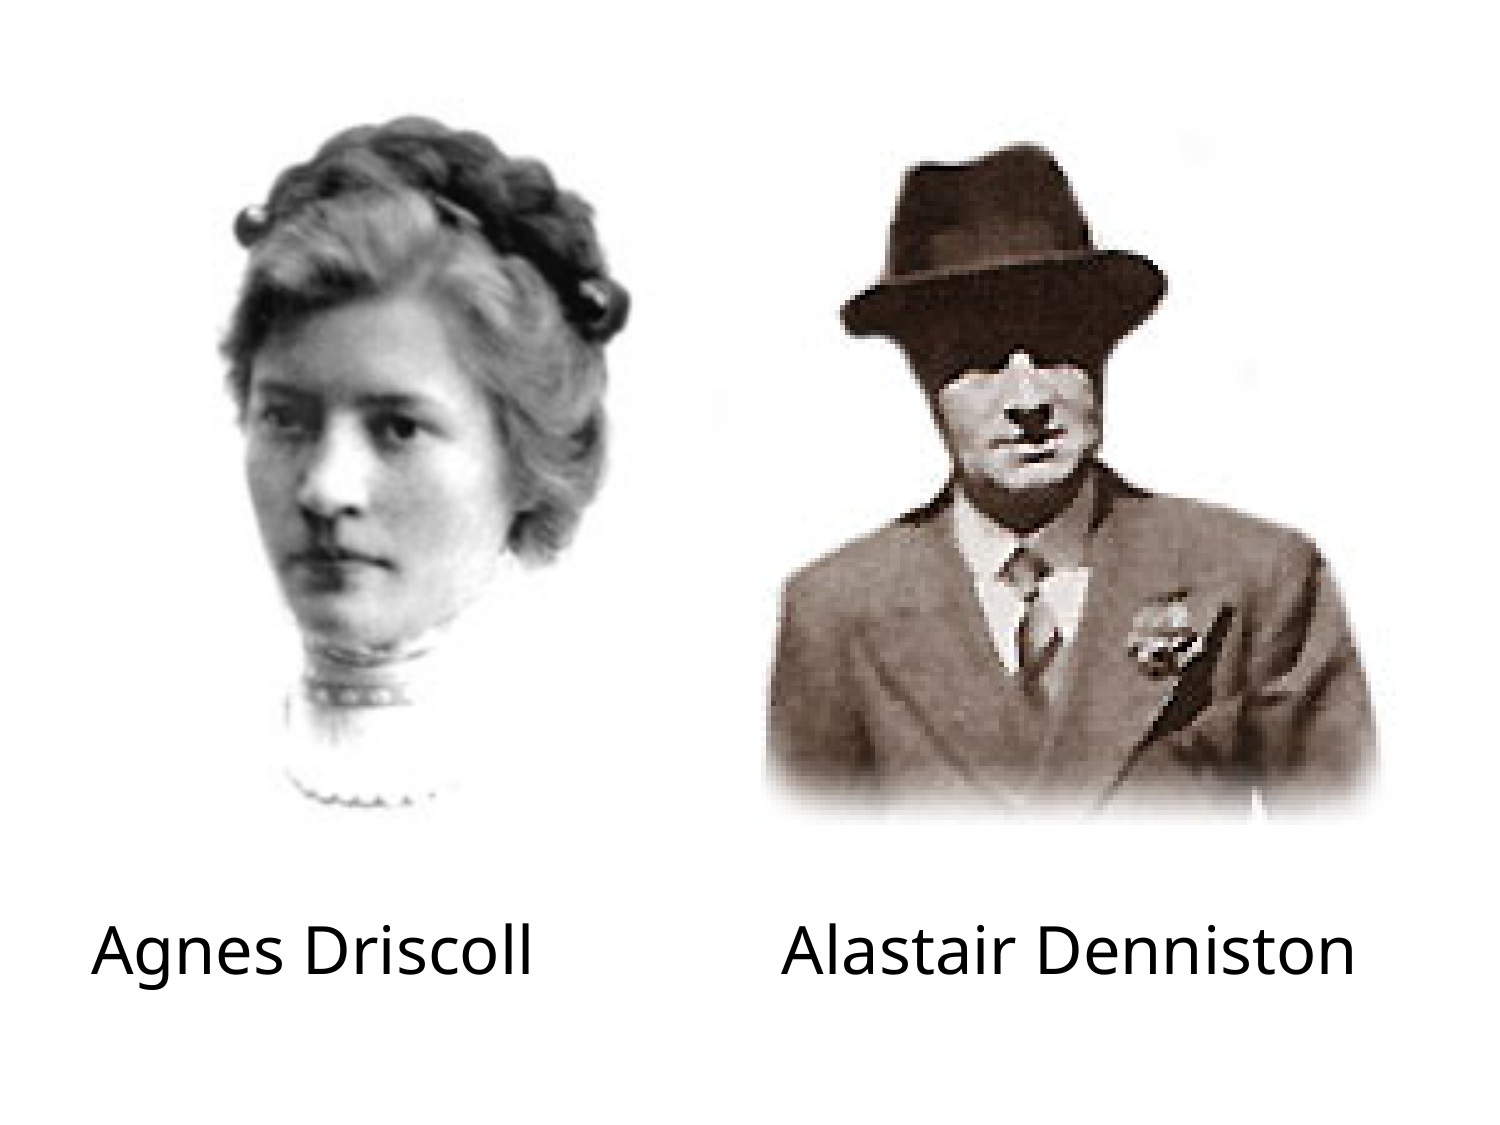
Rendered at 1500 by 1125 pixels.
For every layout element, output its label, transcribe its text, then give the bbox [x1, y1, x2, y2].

picture [102, 97, 1426, 901]
text_box Agnes Driscoll Alastair Denniston [74, 900, 1426, 1065]
